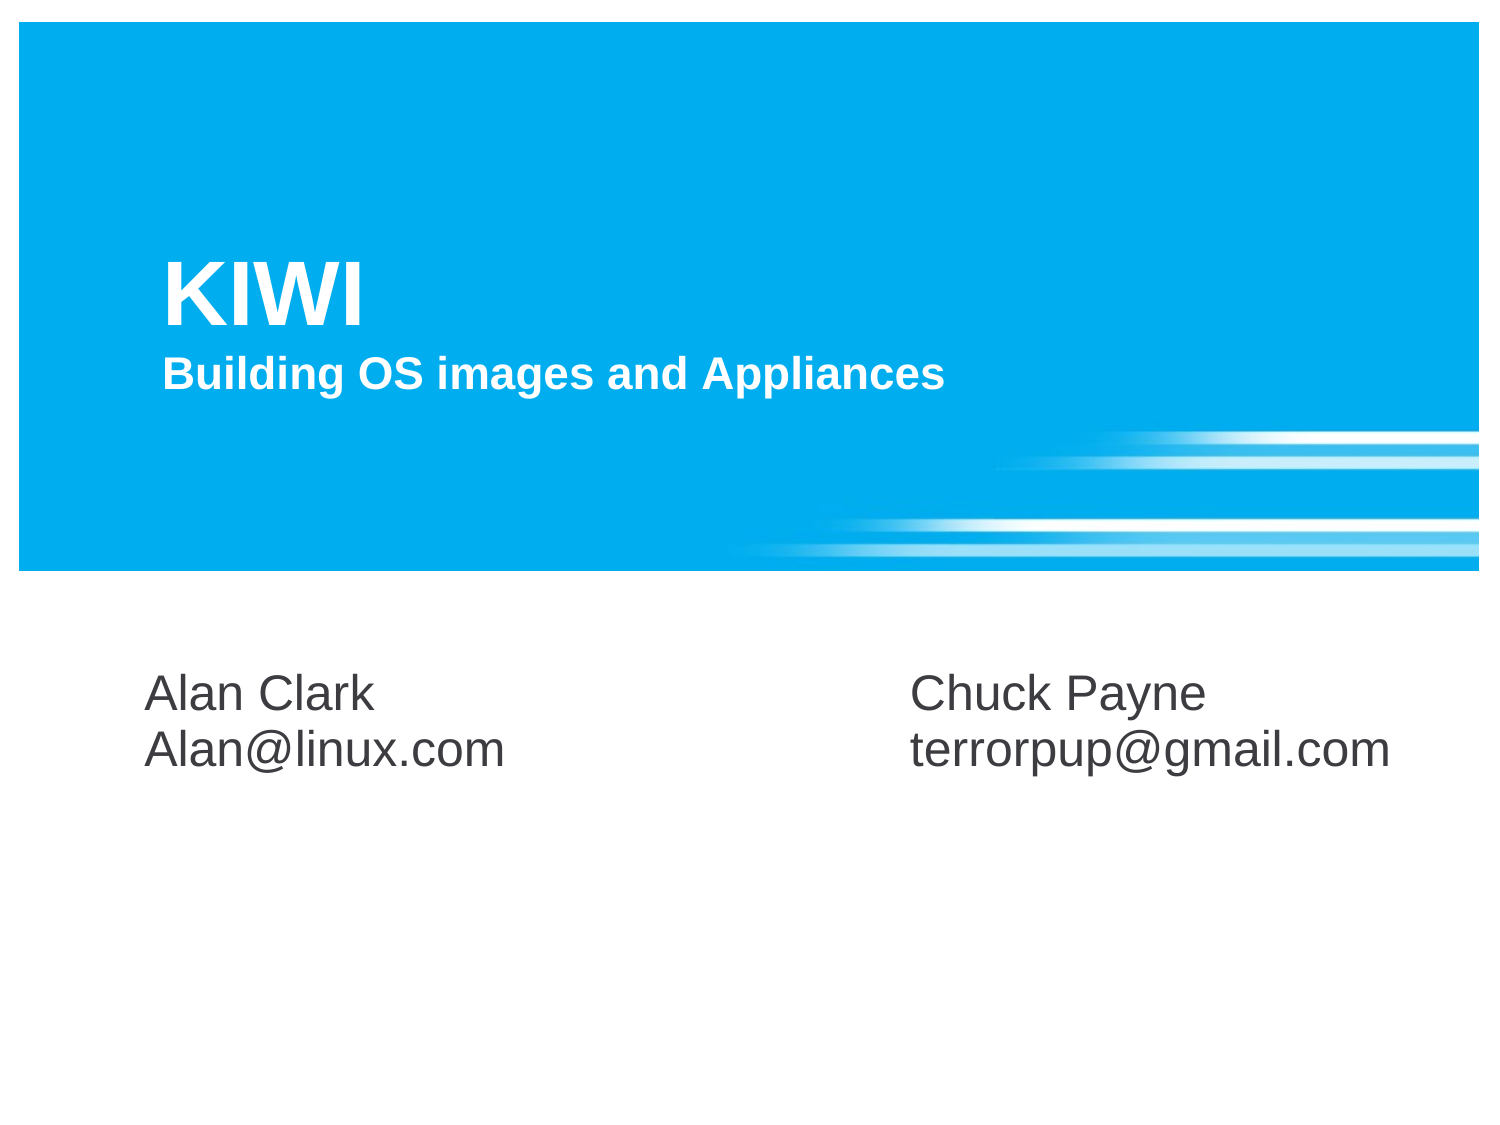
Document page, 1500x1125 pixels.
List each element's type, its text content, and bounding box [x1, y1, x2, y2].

title KIWI Building OS images and Appliances [161, 148, 1475, 399]
picture [1041, 431, 1479, 470]
subtitle [163, 601, 1072, 829]
text_box Alan Clark Alan@linux.com [144, 665, 507, 777]
text_box Chuck Payne terrorpup@gmail.com [909, 665, 1393, 777]
picture [779, 518, 1479, 557]
